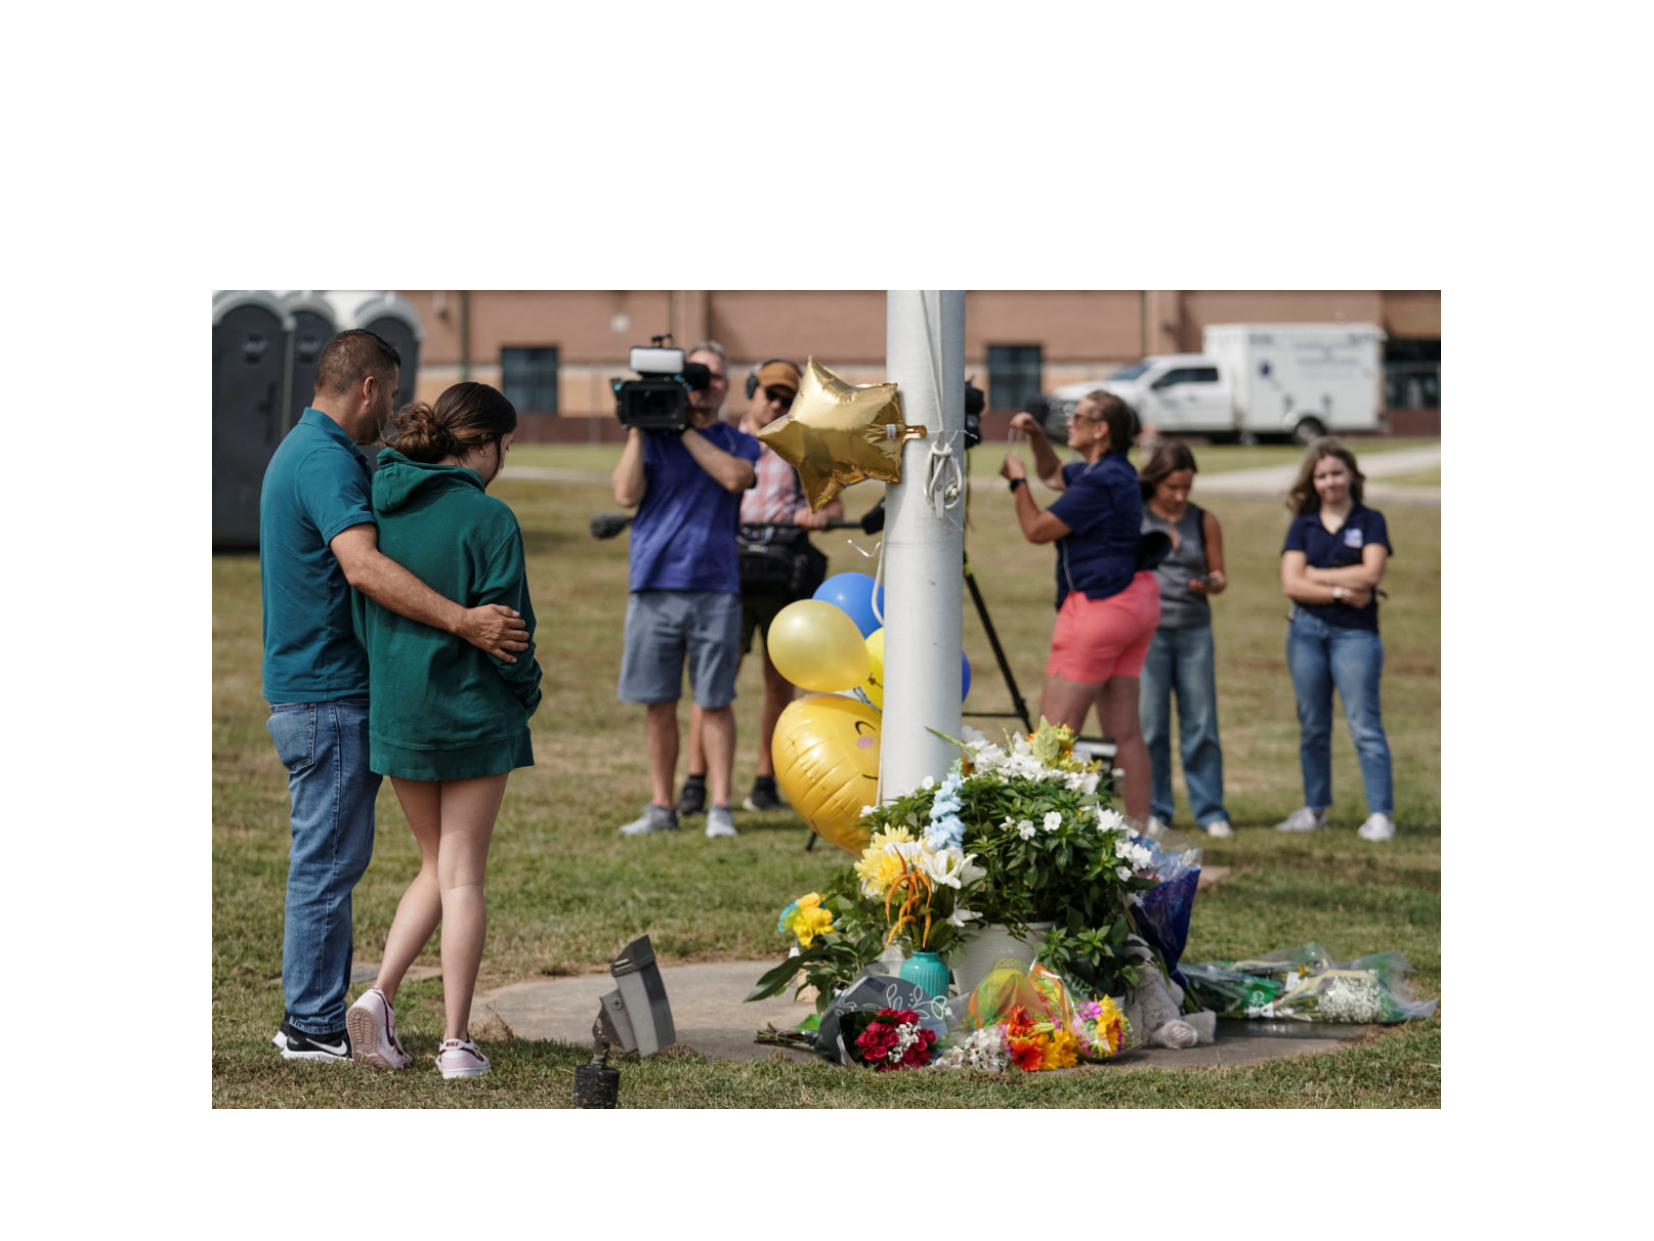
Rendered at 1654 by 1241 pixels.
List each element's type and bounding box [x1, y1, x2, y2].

picture [212, 290, 1441, 1109]
